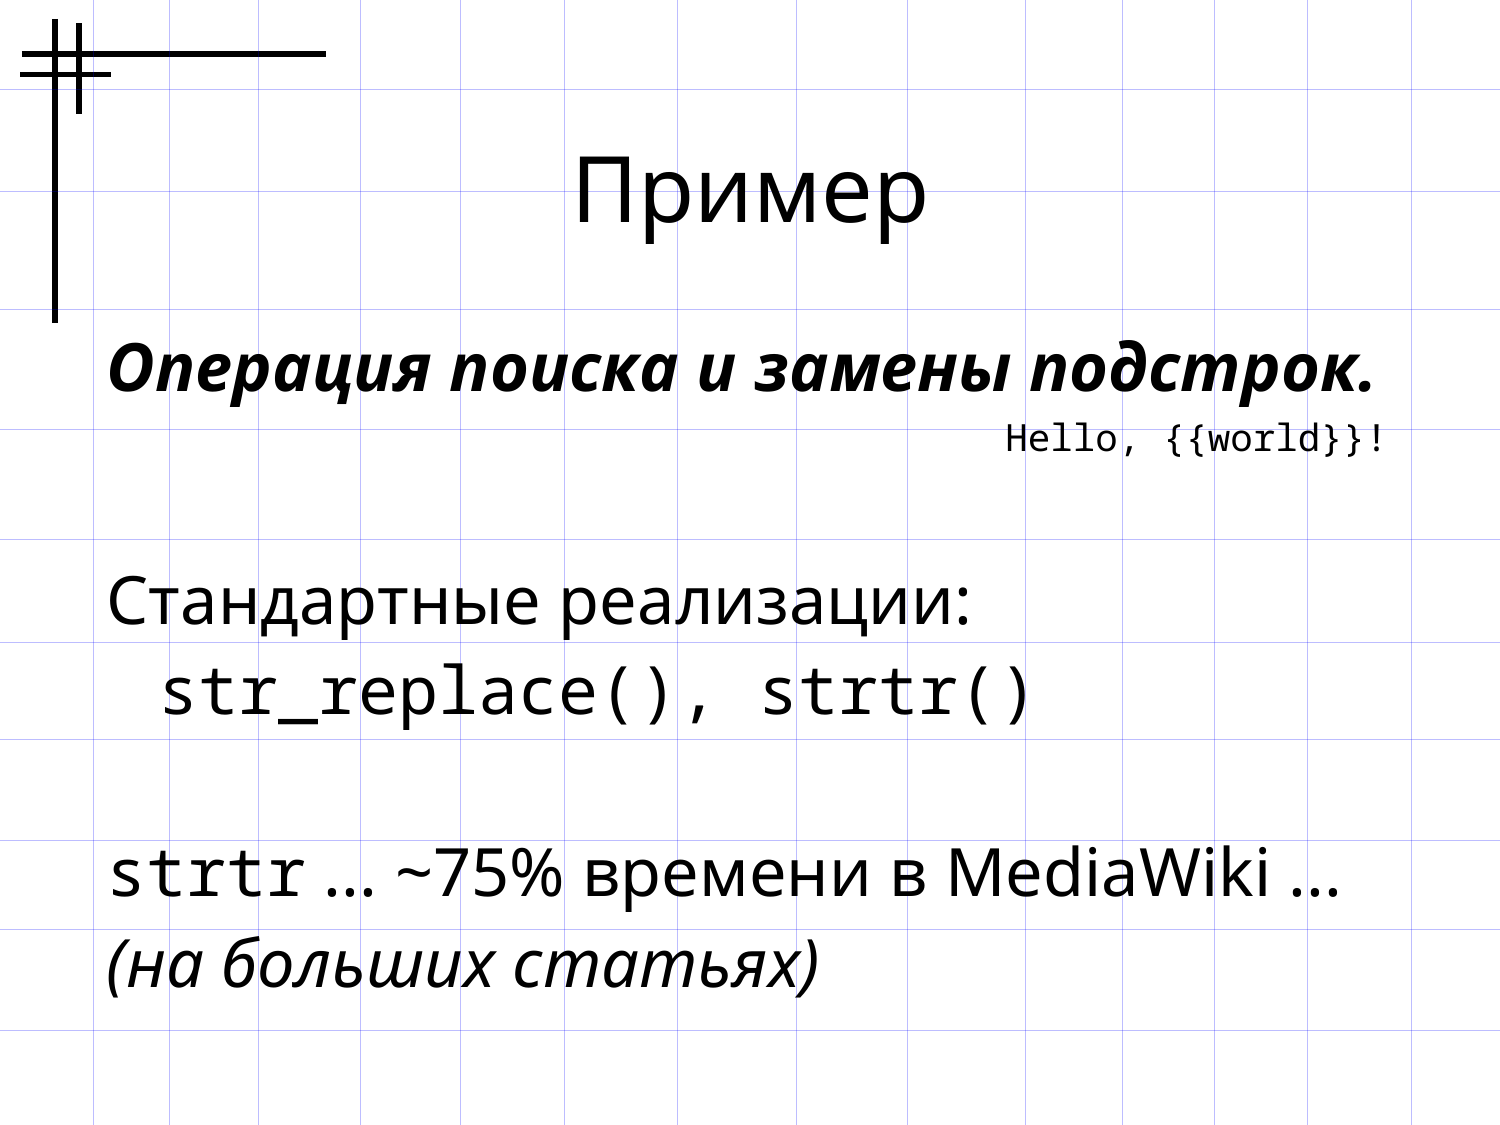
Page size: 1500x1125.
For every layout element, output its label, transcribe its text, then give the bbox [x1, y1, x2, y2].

subtitle Операция поиска и замены подстрок. Hello, {{world}}! Стандартные реализации: str_replace(), strtr() strtr ... ~75% времени в MediaWiki ... (на больших статьях) [106, 320, 1388, 1063]
title Пример [110, 93, 1392, 282]
